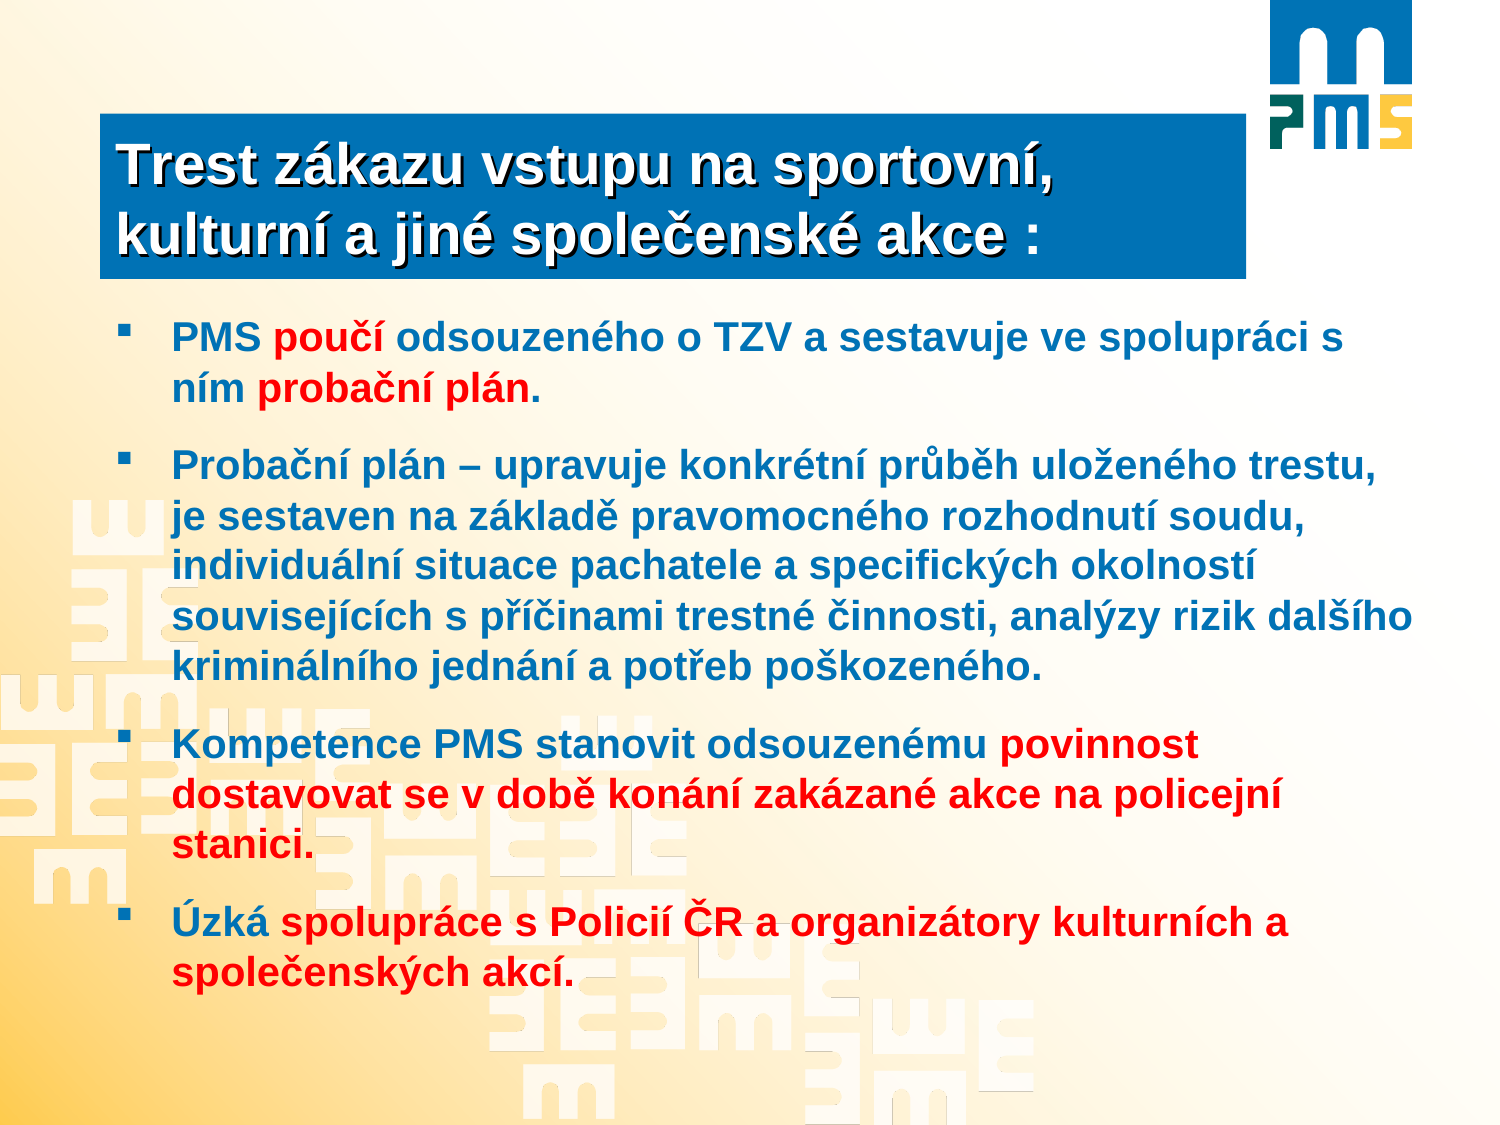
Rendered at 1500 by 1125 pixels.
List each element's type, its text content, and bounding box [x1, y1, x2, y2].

picture [0, 0, 1500, 1125]
title Trest zákazu vstupu na sportovní, kulturní a jiné společenské akce : [100, 113, 1247, 279]
text_box PMS poučí odsouzeného o TZV a sestavuje ve spolupráci s ním probační plán. Probační plán – upravuje konkrétní průběh uloženého trestu, je sestaven na základě pravomocného rozhodnutí soudu, individuální situace pachatele a specifických okolností souvisejících s příčinami trestné činnosti, analýzy rizik dalšího kriminálního jednání a potřeb poškozeného. Kompetence PMS stanovit odsouzenému povinnost dostavovat se v době konání zakázané akce na policejní stanici. Úzká spolupráce s Policií ČR a organizátory kulturních a společenských akcí. [100, 302, 1435, 1035]
